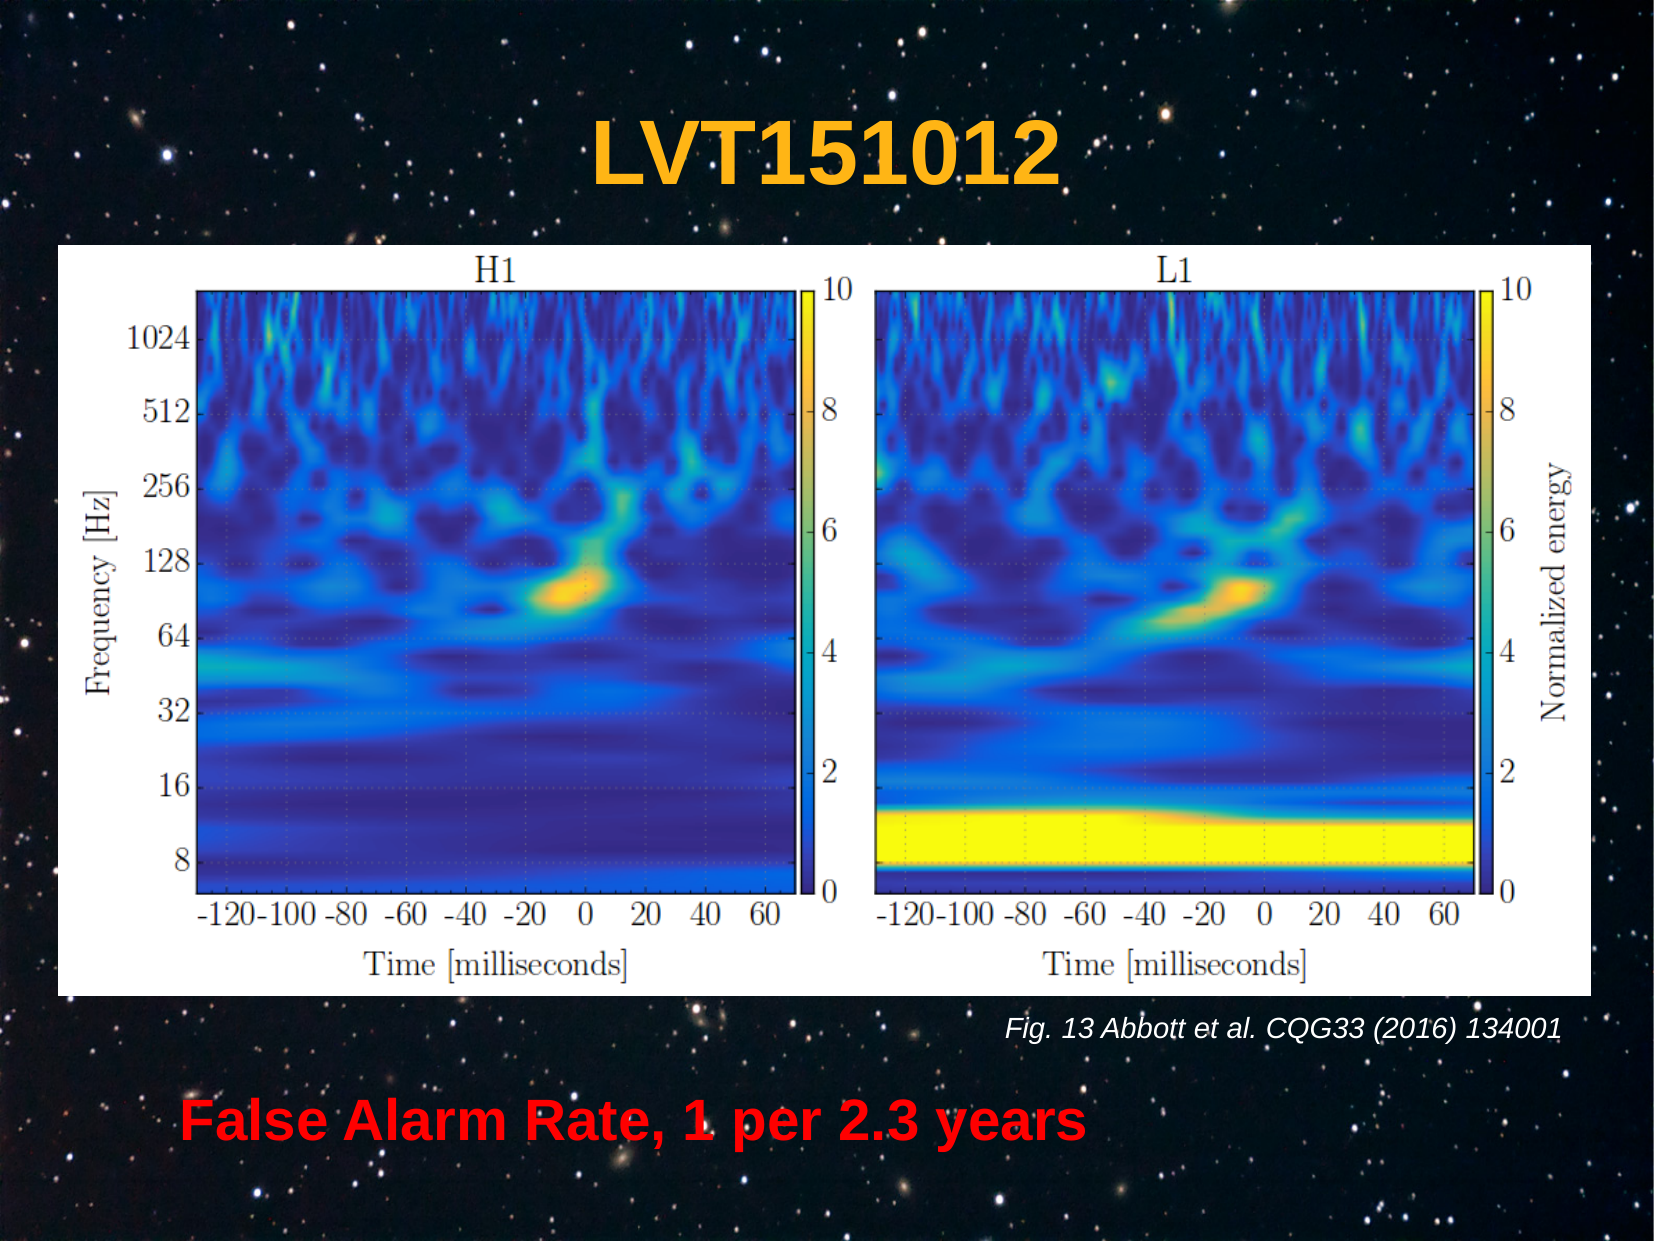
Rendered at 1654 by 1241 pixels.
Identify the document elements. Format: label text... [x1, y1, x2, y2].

text_box False Alarm Rate, 1 per 2.3 years [165, 1080, 1456, 1160]
text_box Fig. 13 Abbott et al. CQG33 (2016) 134001 [990, 1005, 1591, 1053]
picture [0, 0, 1654, 1241]
title LVT151012 [82, 49, 1571, 245]
